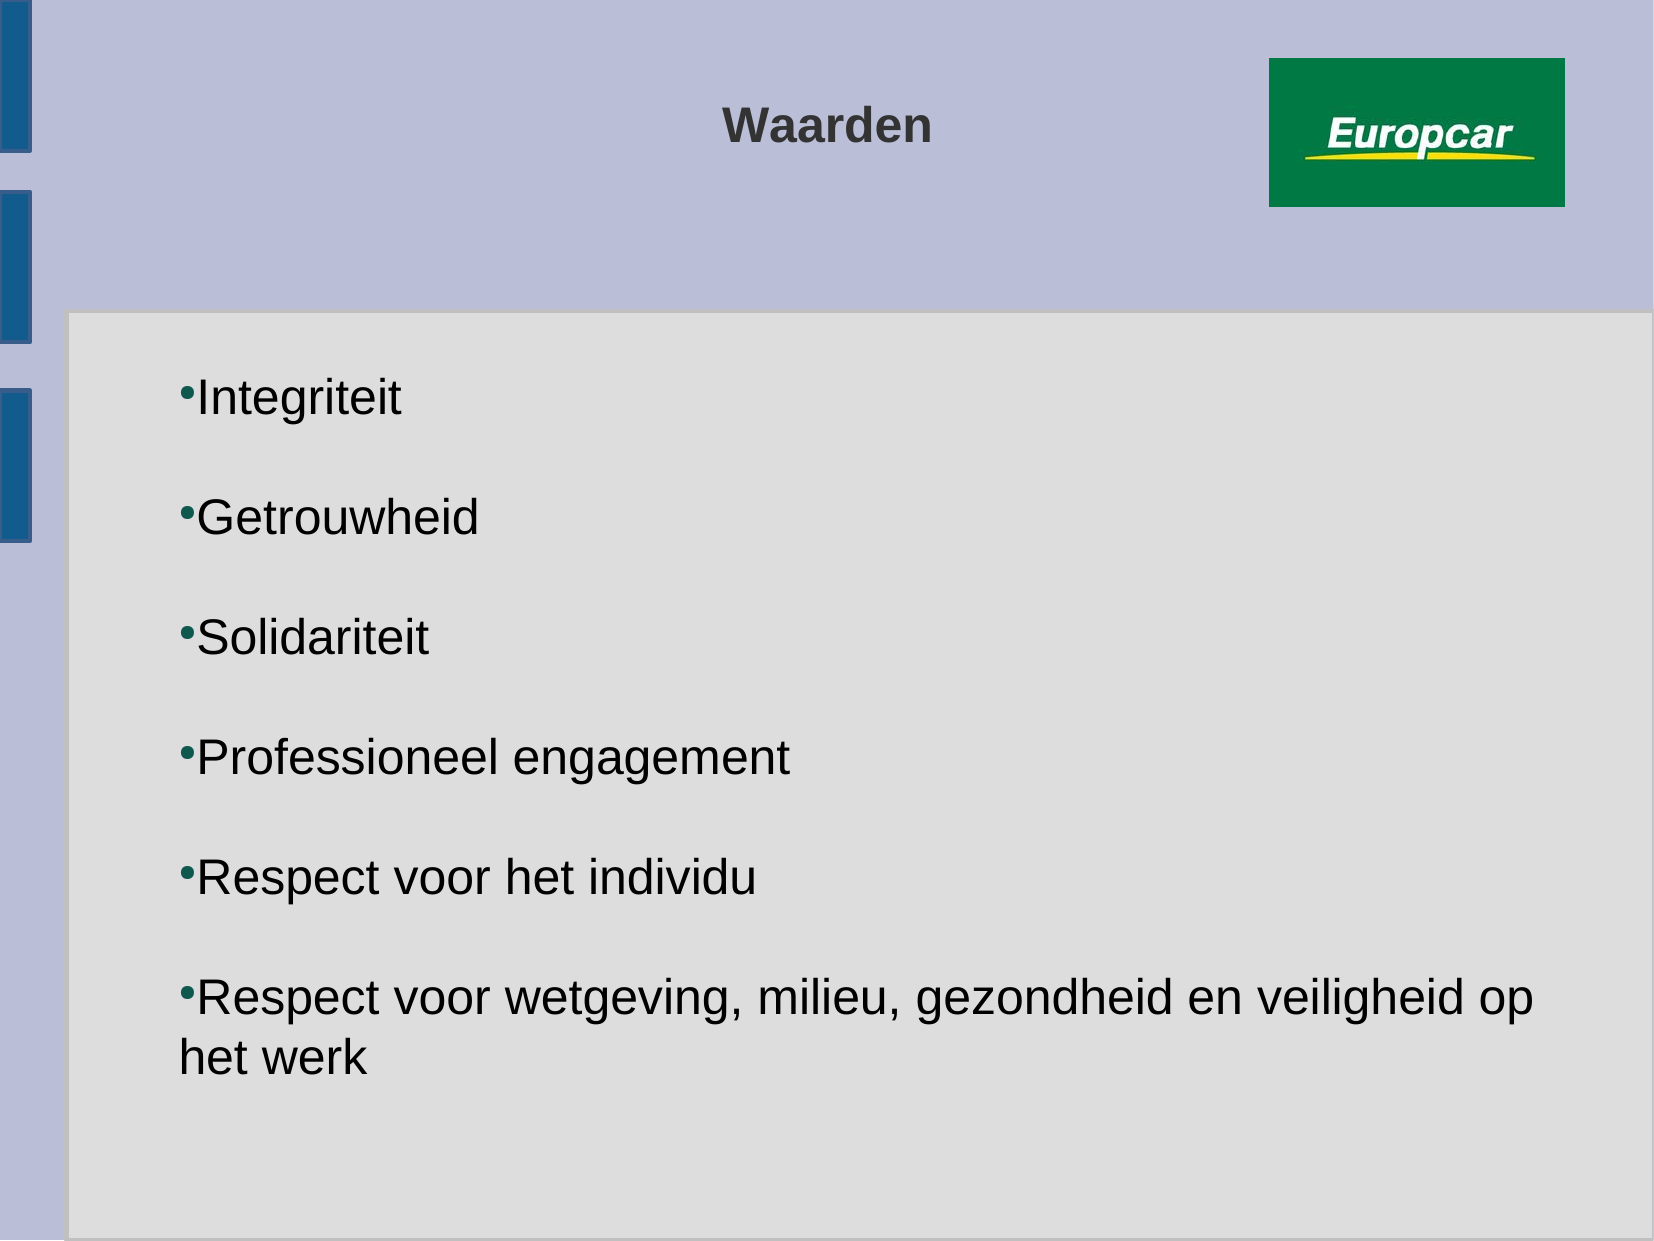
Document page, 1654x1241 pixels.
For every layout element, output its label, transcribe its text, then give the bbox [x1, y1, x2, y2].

list Integriteit Getrouwheid Solidariteit Professioneel engagement Respect voor het individu Respect voor wetgeving, milieu, gezondheid en veiligheid op het werk [178, 364, 1570, 1147]
title Waarden [121, 92, 1534, 153]
picture [1269, 58, 1565, 207]
